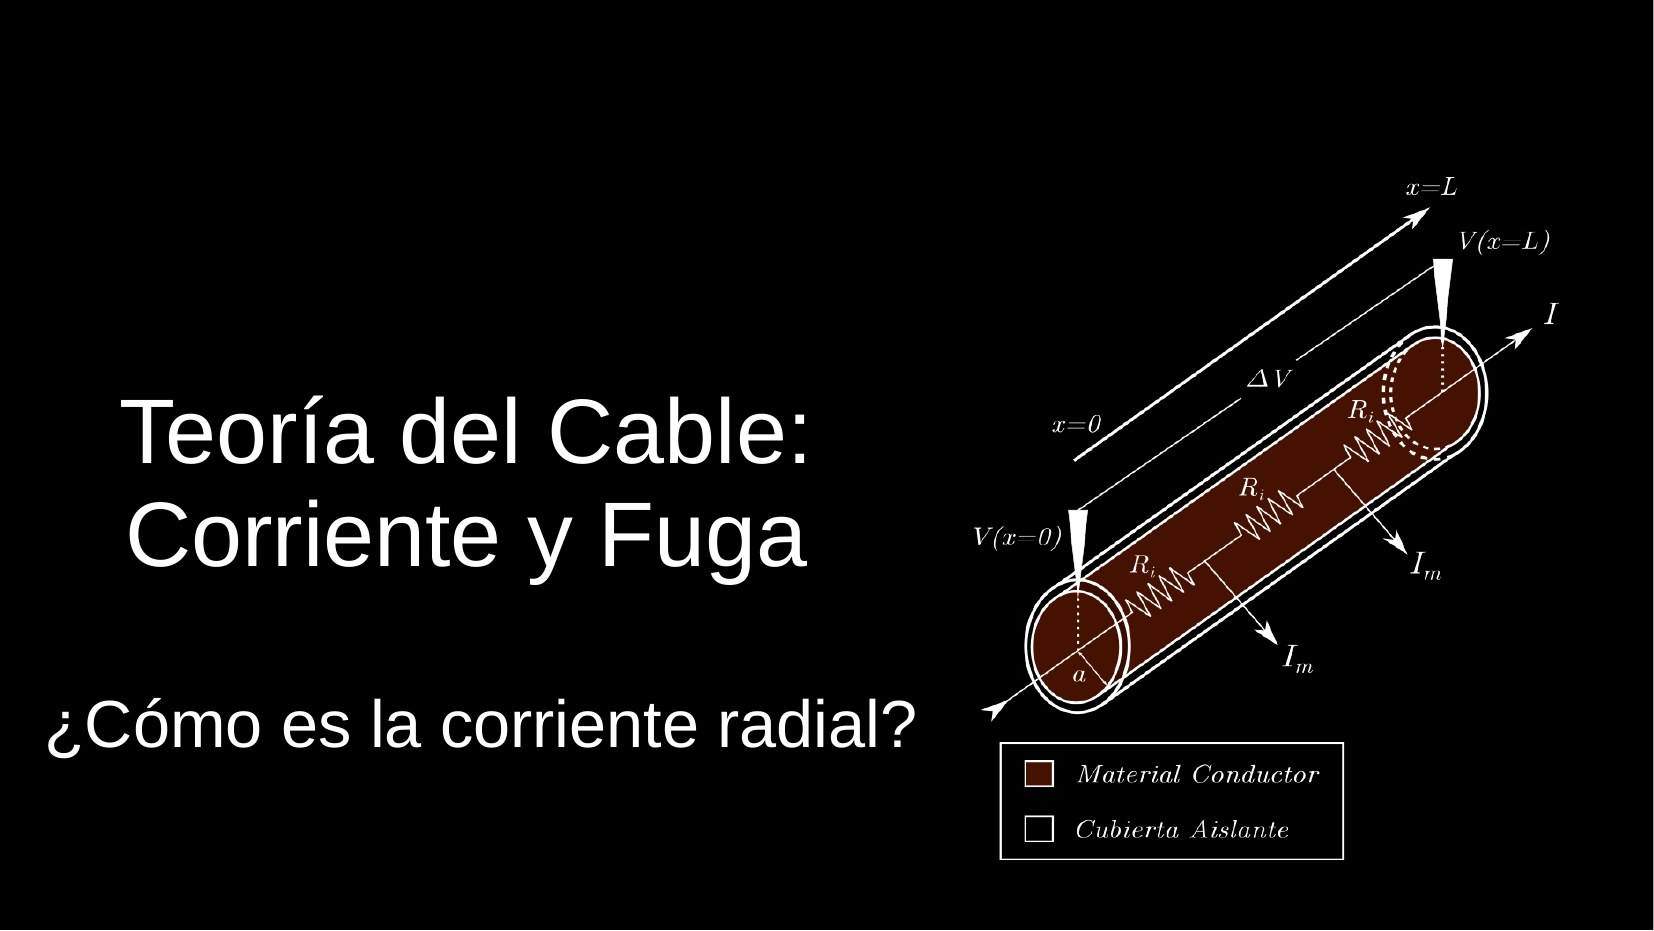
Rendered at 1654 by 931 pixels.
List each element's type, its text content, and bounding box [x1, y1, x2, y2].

title Teoría del Cable: Corriente y Fuga [0, 380, 974, 586]
text_box ¿Cómo es la corriente radial? [29, 679, 945, 843]
picture [974, 177, 1559, 860]
